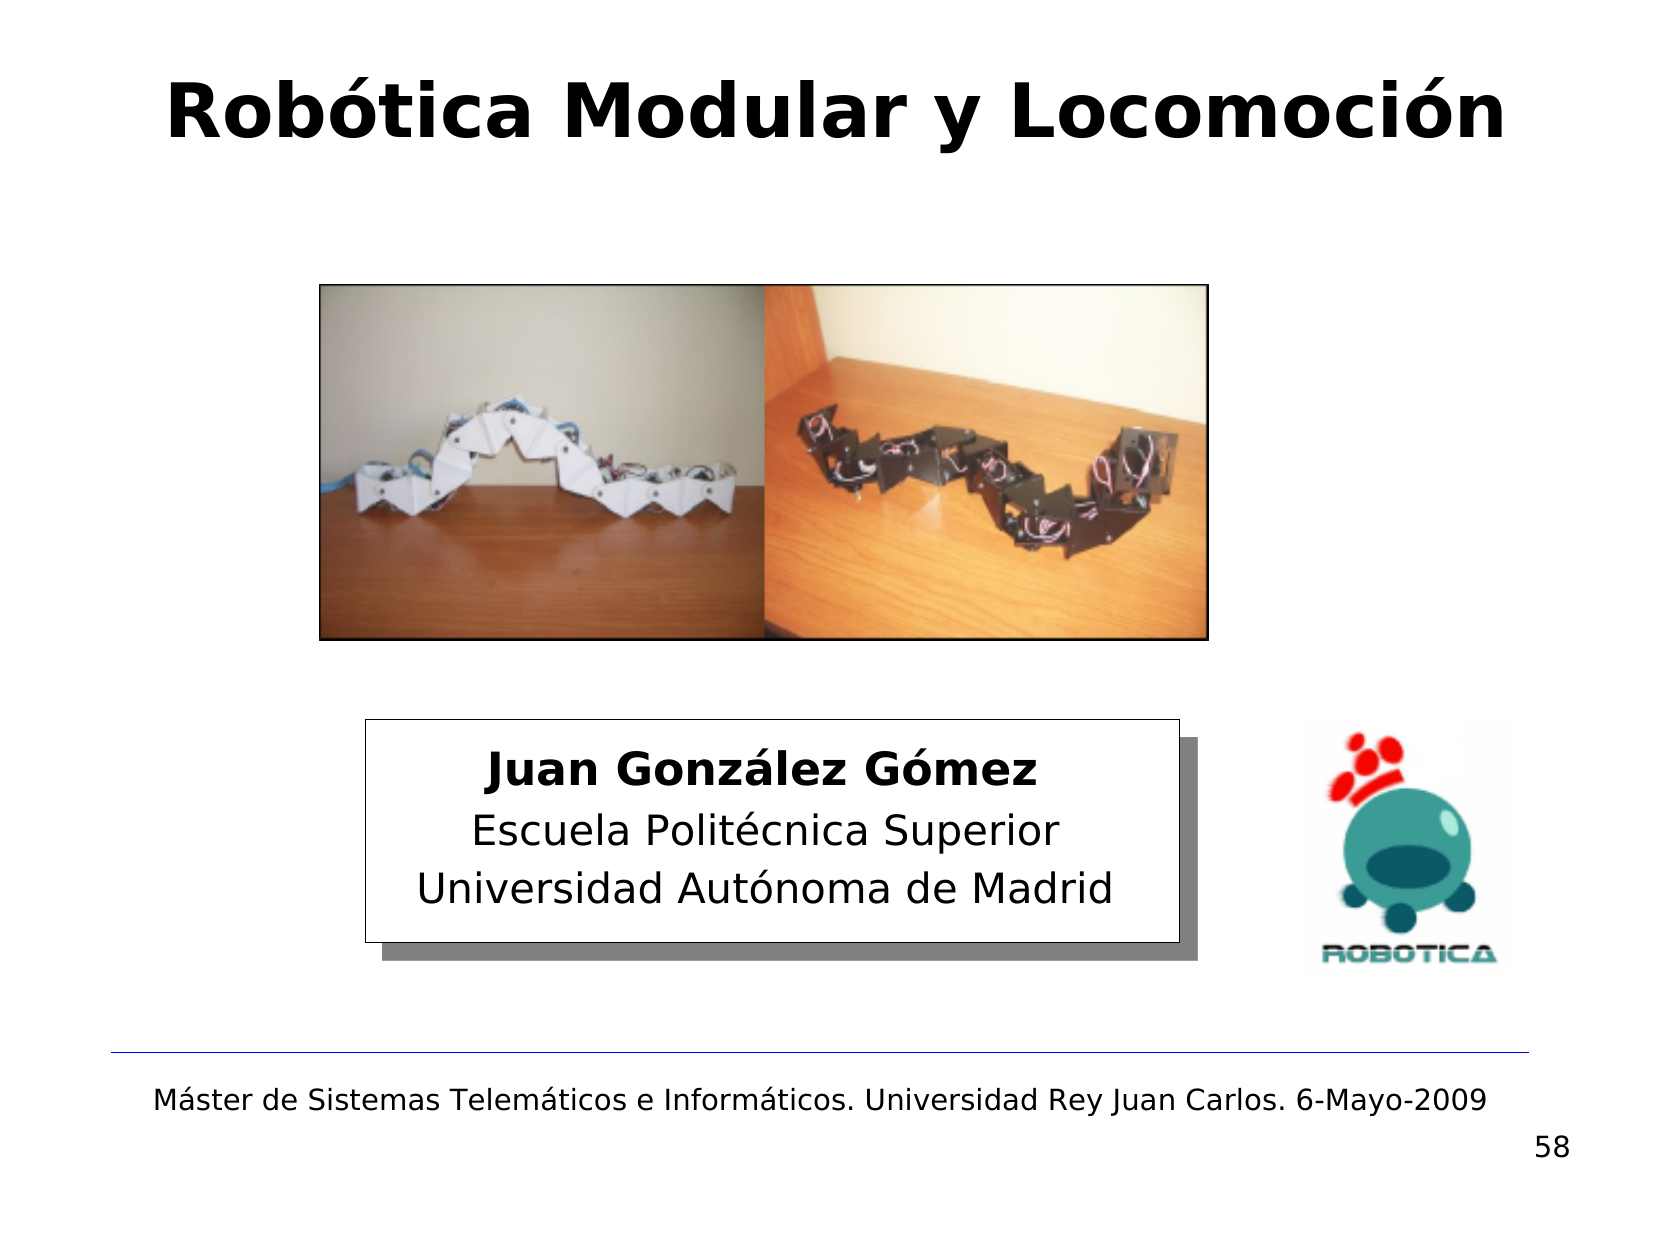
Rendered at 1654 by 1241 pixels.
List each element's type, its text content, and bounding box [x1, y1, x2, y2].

text_box Juan González Gómez [472, 735, 1054, 804]
text_box [365, 719, 1180, 943]
text_box Escuela Politécnica Superior Universidad Autónoma de Madrid [283, 799, 1173, 921]
picture [319, 284, 1209, 641]
text_box Máster de Sistemas Telemáticos e Informáticos. Universidad Rey Juan Carlos. 6-Mayo-2009 [138, 1075, 1505, 1125]
text_box Robótica Modular y Locomoción [149, 60, 1525, 163]
picture [1302, 722, 1511, 973]
